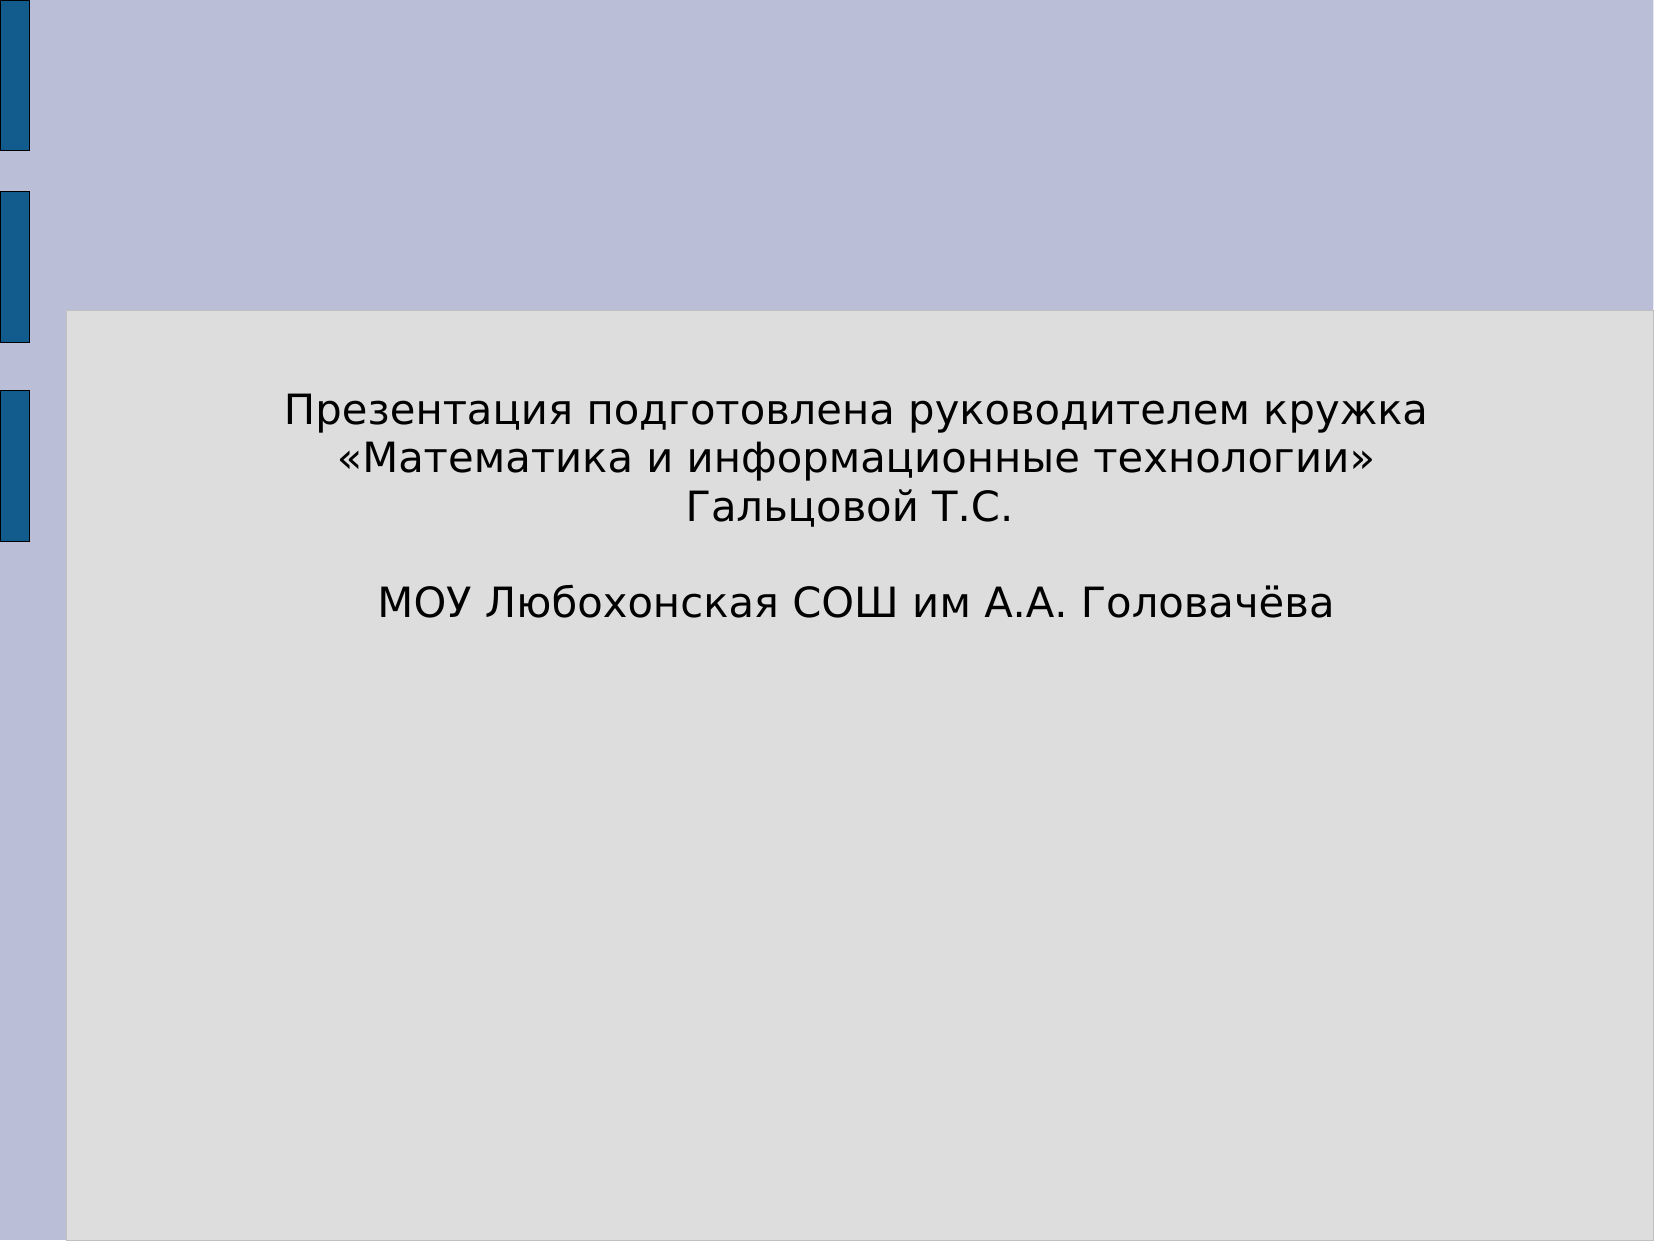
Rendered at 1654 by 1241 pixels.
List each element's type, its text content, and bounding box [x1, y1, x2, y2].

text_box Презентация подготовлена руководителем кружка «Математика и информационные технологии» Гальцовой Т.С. МОУ Любохонская СОШ им А.А. Головачёва [206, 377, 1506, 636]
